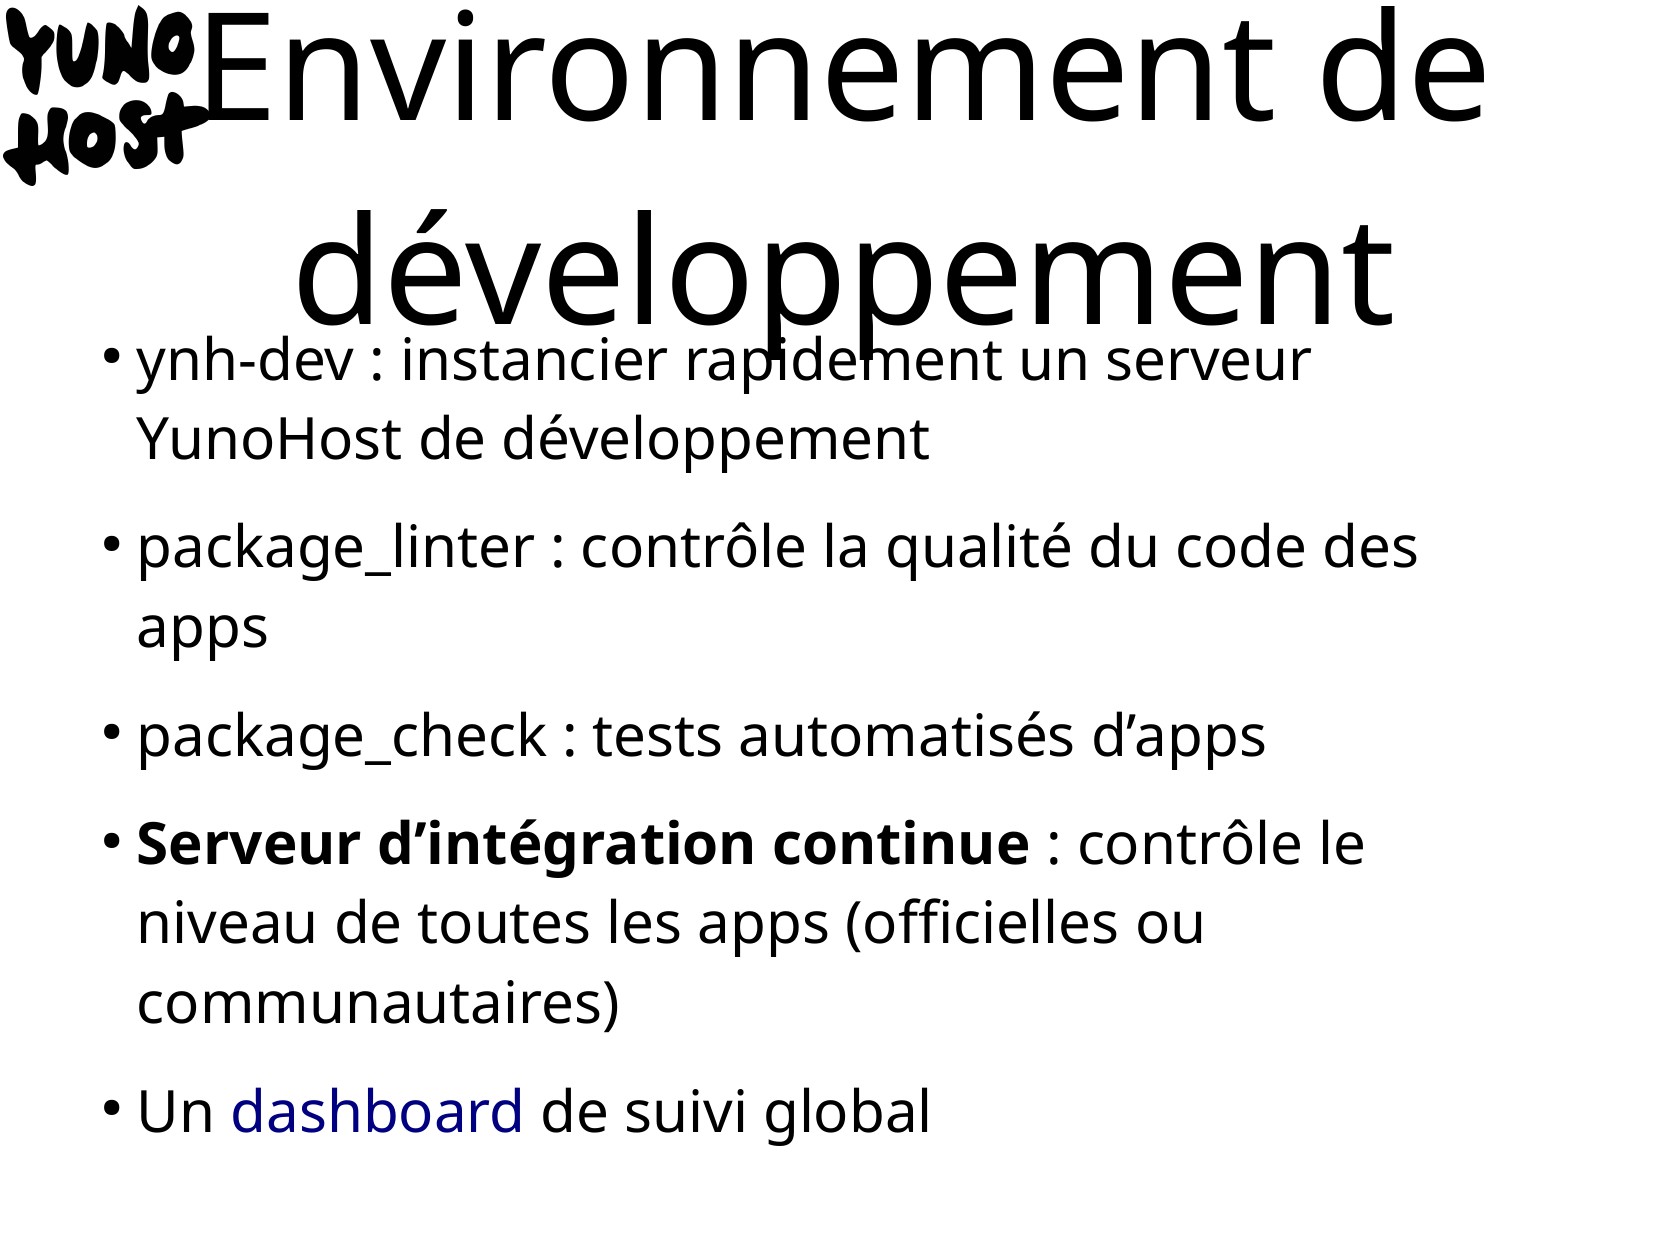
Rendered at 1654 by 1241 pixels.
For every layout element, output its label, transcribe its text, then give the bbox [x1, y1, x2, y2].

picture [3, 5, 211, 186]
title Environnement de développement [82, 61, 1606, 269]
text_box ynh-dev : instancier rapidement un serveur YunoHost de développement package_linter : contrôle la qualité du code des apps package_check : tests automatisés d’apps Serveur d’intégration continue : contrôle le niveau de toutes les apps (officielles ou communautaires) Un dashboard de suivi global [101, 317, 1546, 1241]
